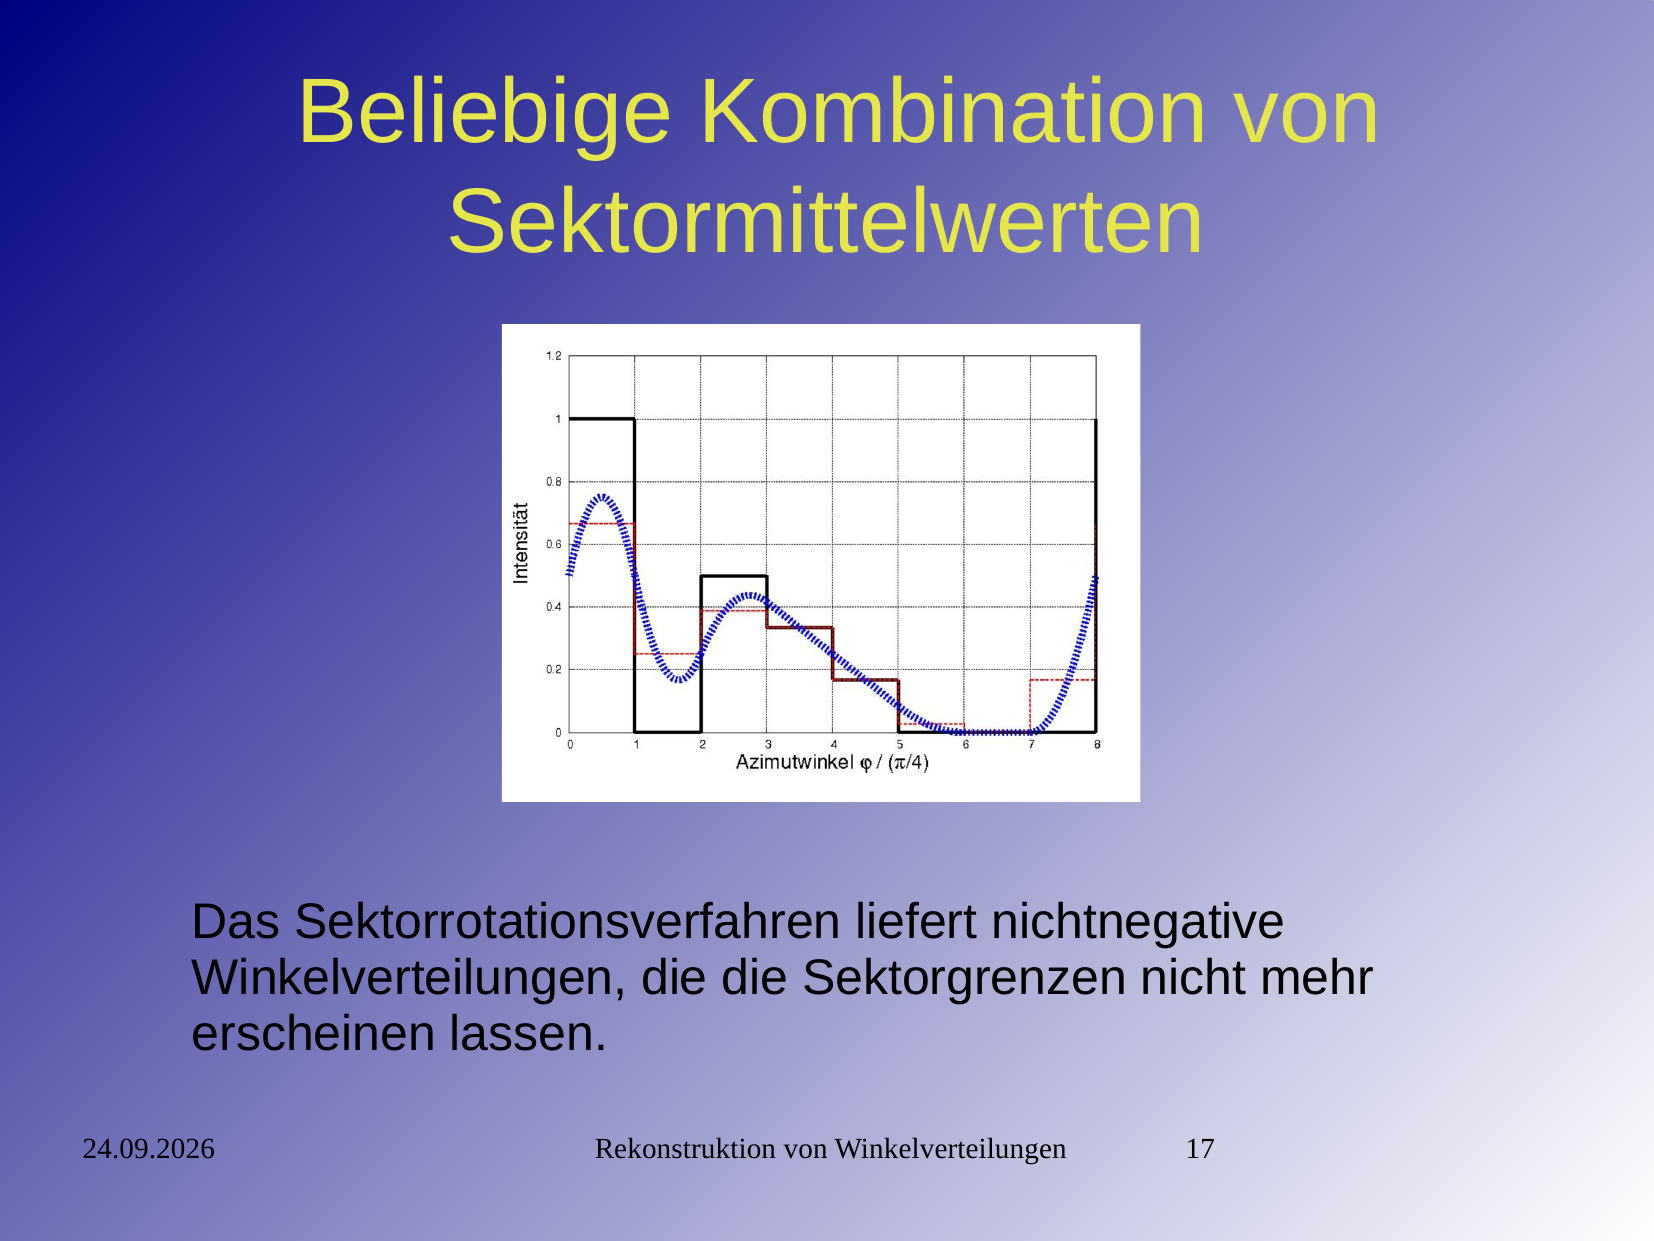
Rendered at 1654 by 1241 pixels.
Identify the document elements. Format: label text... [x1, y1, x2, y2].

text_box 26.06.2021 [82, 1129, 468, 1216]
text_box Das Sektorrotationsverfahren liefert nichtnegative Winkelverteilungen, die die Sektorgrenzen nicht mehr erscheinen lassen. [177, 885, 1477, 1075]
picture [501, 324, 1141, 802]
text_box <Nummer> [1185, 1129, 1571, 1216]
title Beliebige Kombination von Sektormittelwerten [82, 50, 1571, 256]
text_box Rekonstruktion von Winkelverteilungen [565, 1129, 1090, 1216]
